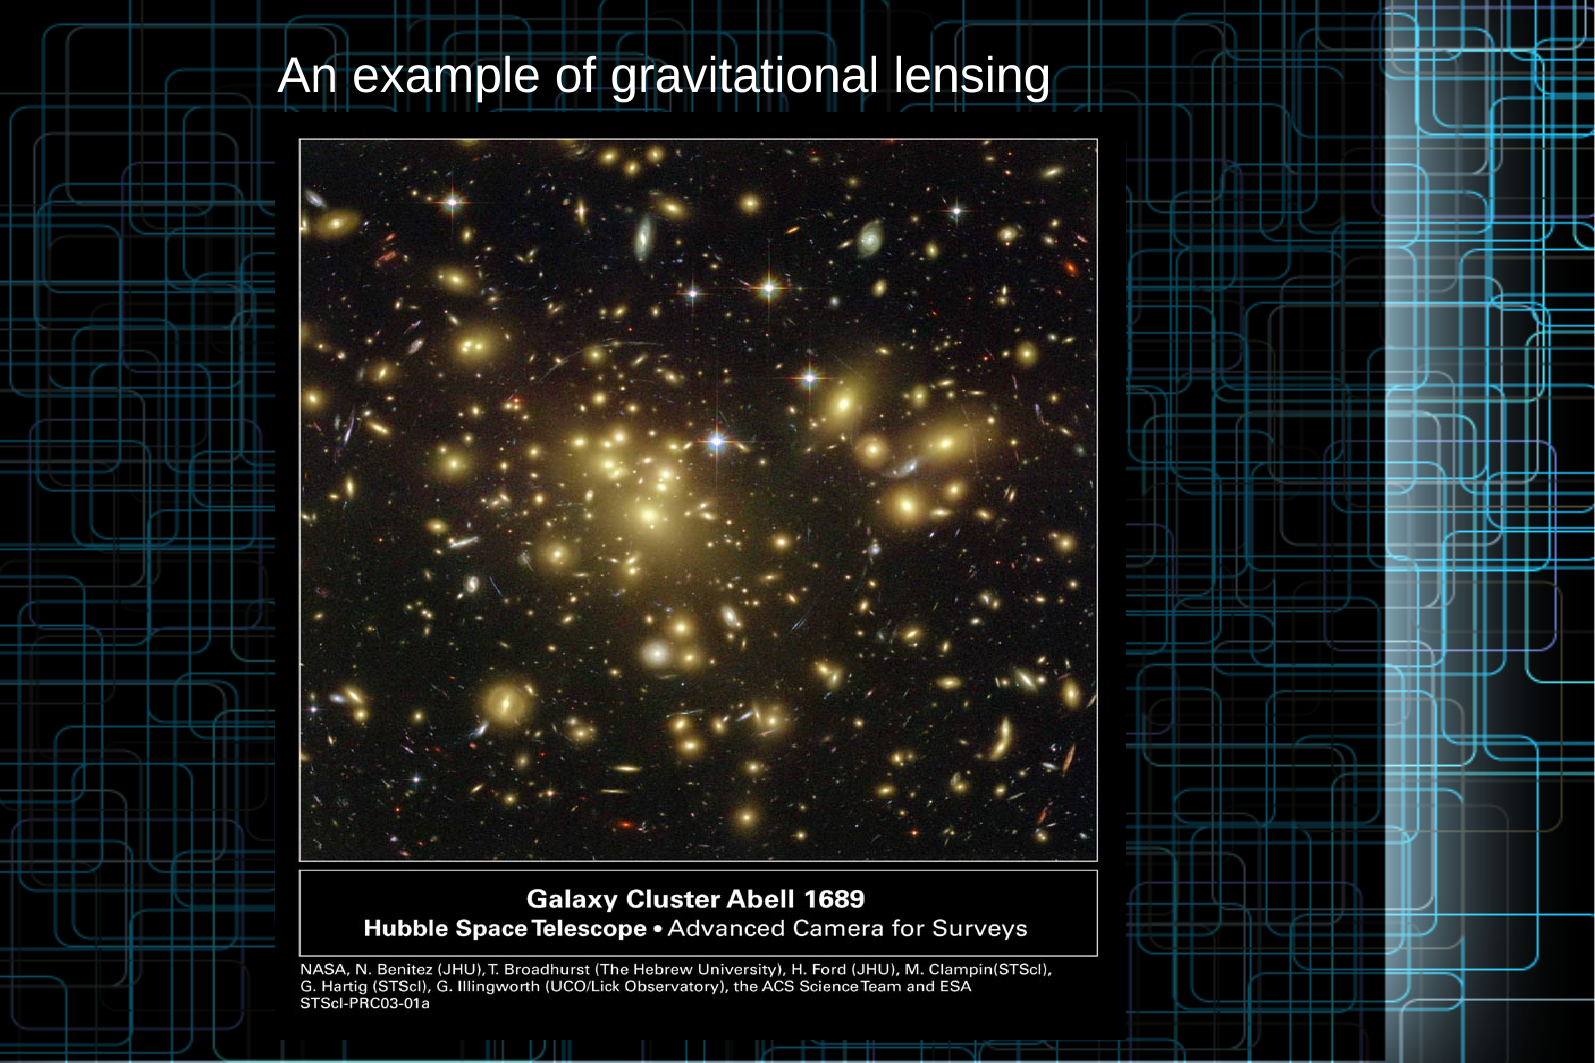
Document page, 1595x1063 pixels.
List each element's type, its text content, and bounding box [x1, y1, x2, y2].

text_box An example of gravitational lensing [262, 37, 1068, 109]
picture [0, 0, 1595, 1063]
